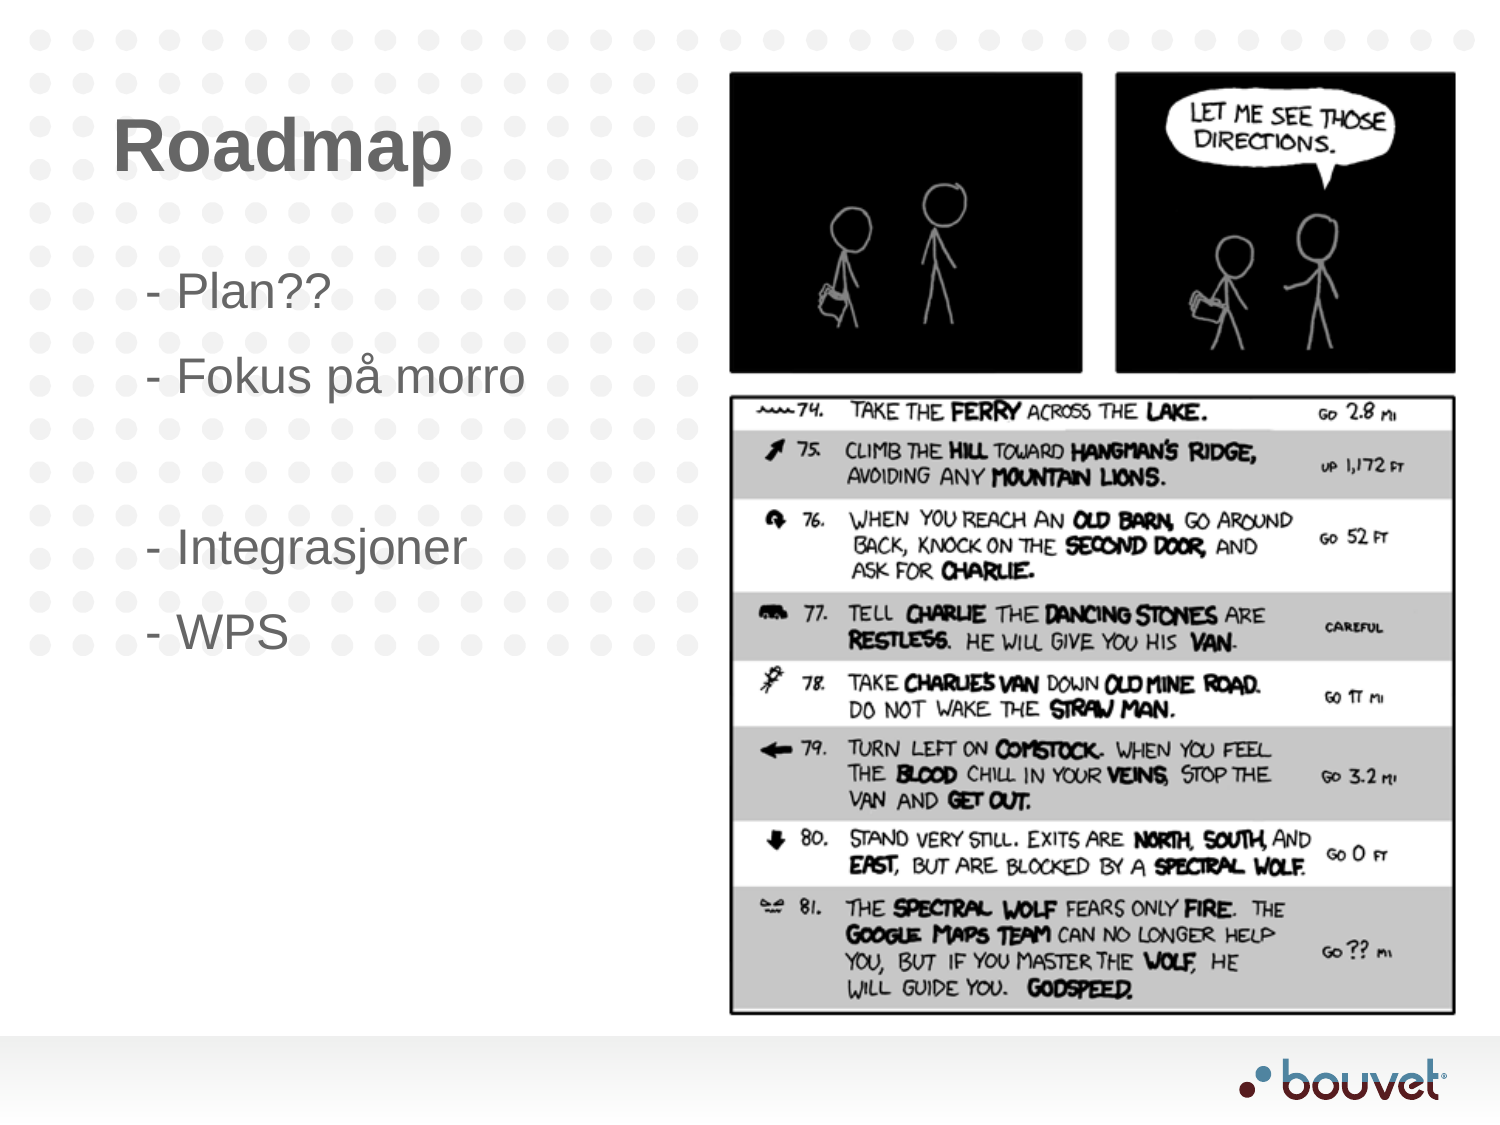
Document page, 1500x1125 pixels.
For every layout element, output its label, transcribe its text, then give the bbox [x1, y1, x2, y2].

title Roadmap [75, 27, 1398, 263]
picture [705, 58, 1476, 1021]
list - Plan?? - Fokus på morro - Integrasjoner - WPS [75, 263, 705, 1006]
